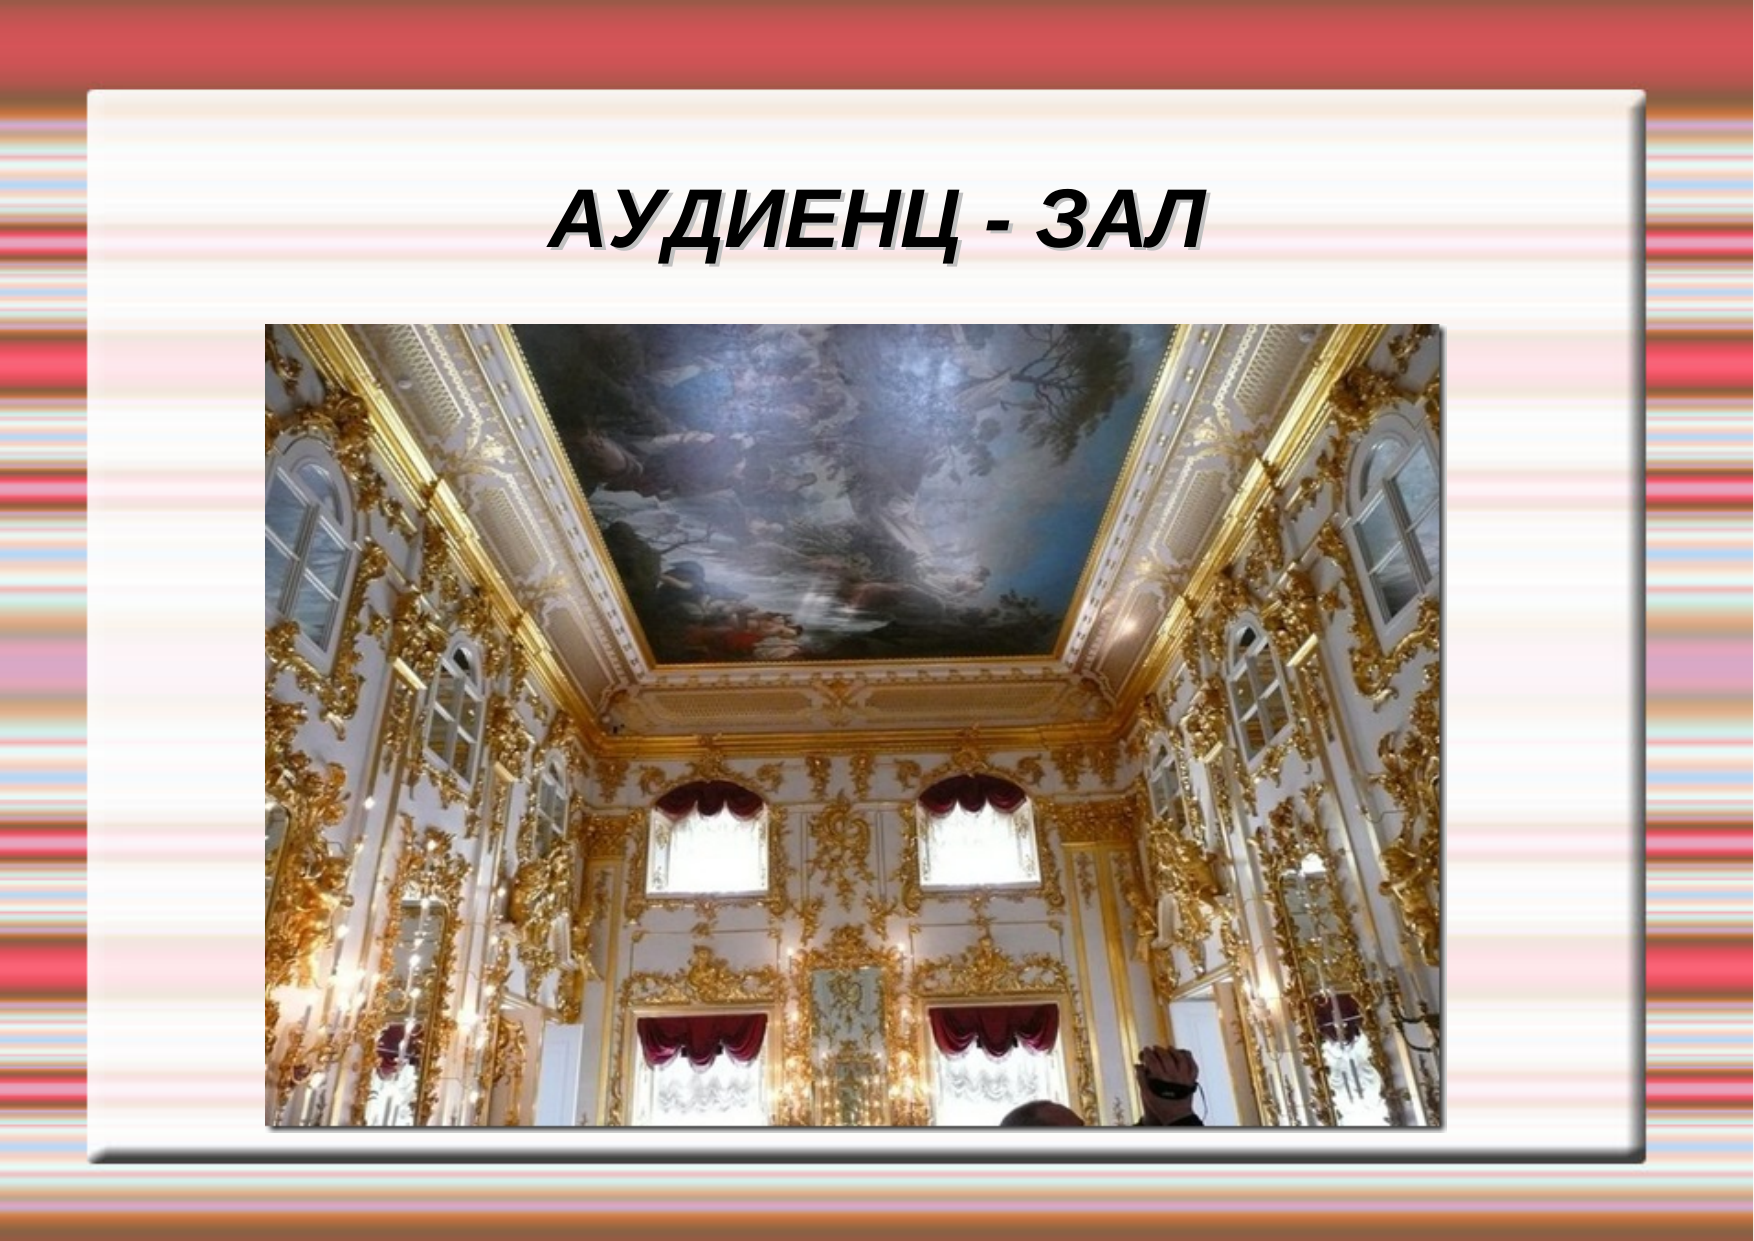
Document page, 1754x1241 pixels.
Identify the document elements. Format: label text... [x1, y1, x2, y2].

title АУДИЕНЦ - ЗАЛ [128, 114, 1627, 322]
picture [0, 0, 1754, 1241]
